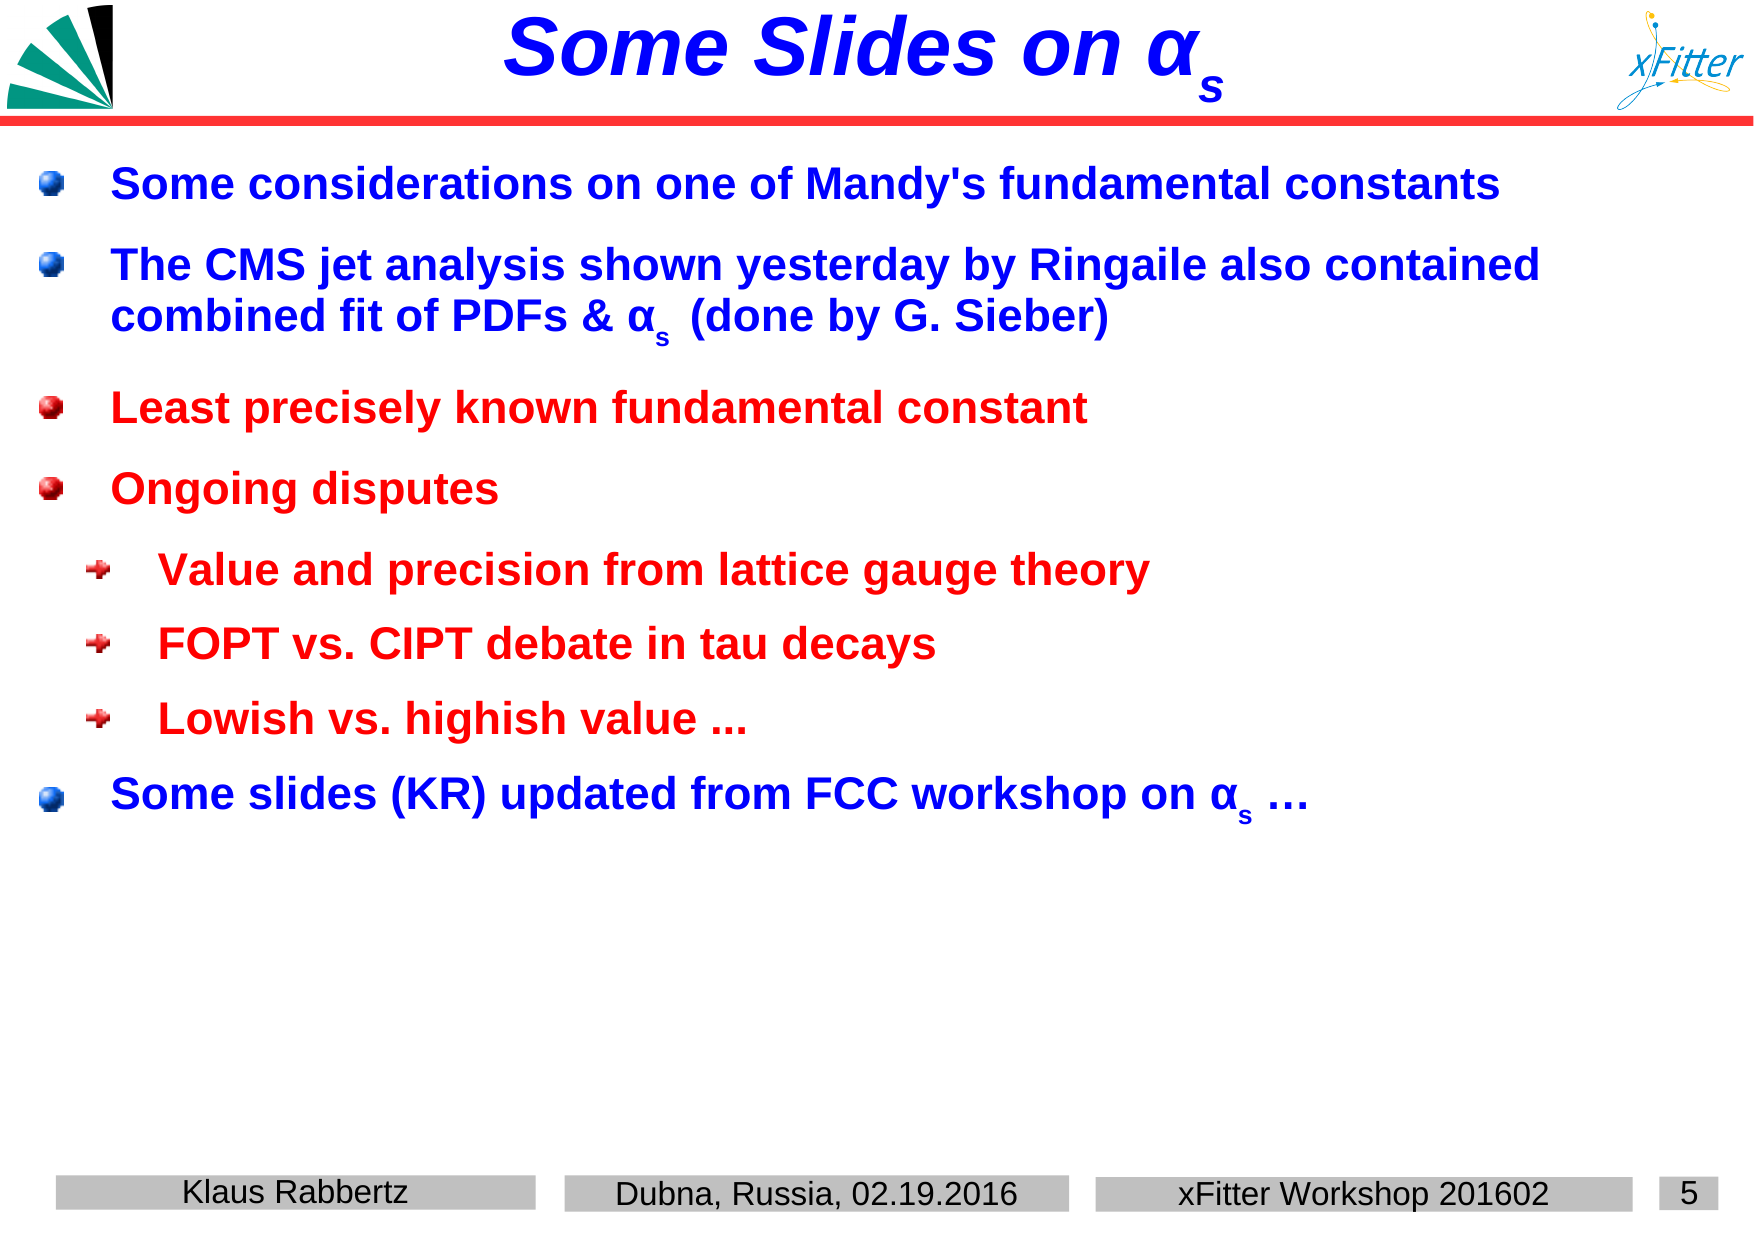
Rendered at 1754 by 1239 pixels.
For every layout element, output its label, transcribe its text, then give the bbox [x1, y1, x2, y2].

list Some considerations on one of Mandy's fundamental constants The CMS jet analysis shown yesterday by Ringaile also contained combined fit of PDFs & αs (done by G. Sieber) Least precisely known fundamental constant Ongoing disputes Value and precision from lattice gauge theory FOPT vs. CIPT debate in tau decays Lowish vs. highish value ... Some slides (KR) updated from FCC workshop on αs … [27, 158, 1730, 831]
picture [7, 5, 113, 110]
picture [1617, 11, 1744, 110]
title Some Slides on αs [123, 0, 1606, 114]
